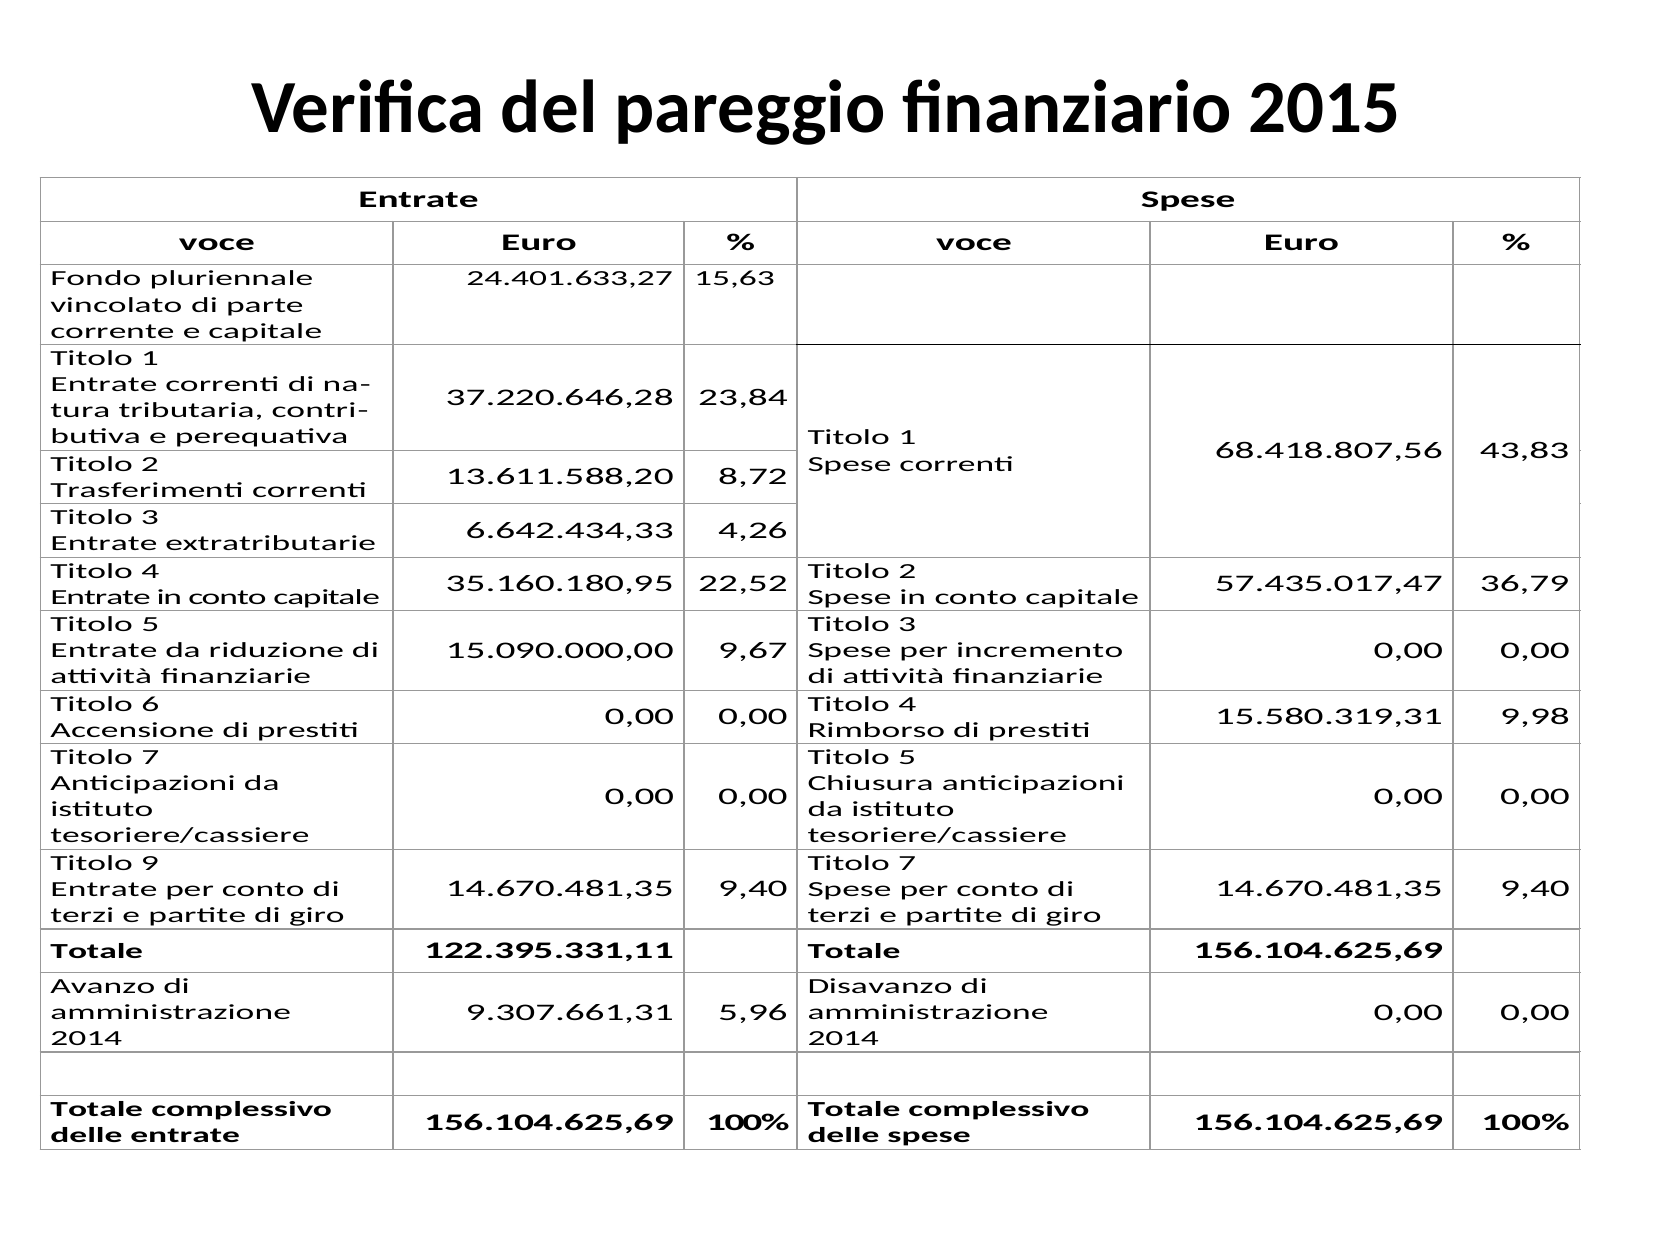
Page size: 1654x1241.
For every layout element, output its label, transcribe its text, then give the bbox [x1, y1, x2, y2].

title Verifica del pareggio finanziario 2015 [82, 49, 1571, 177]
picture [29, 177, 1595, 1182]
